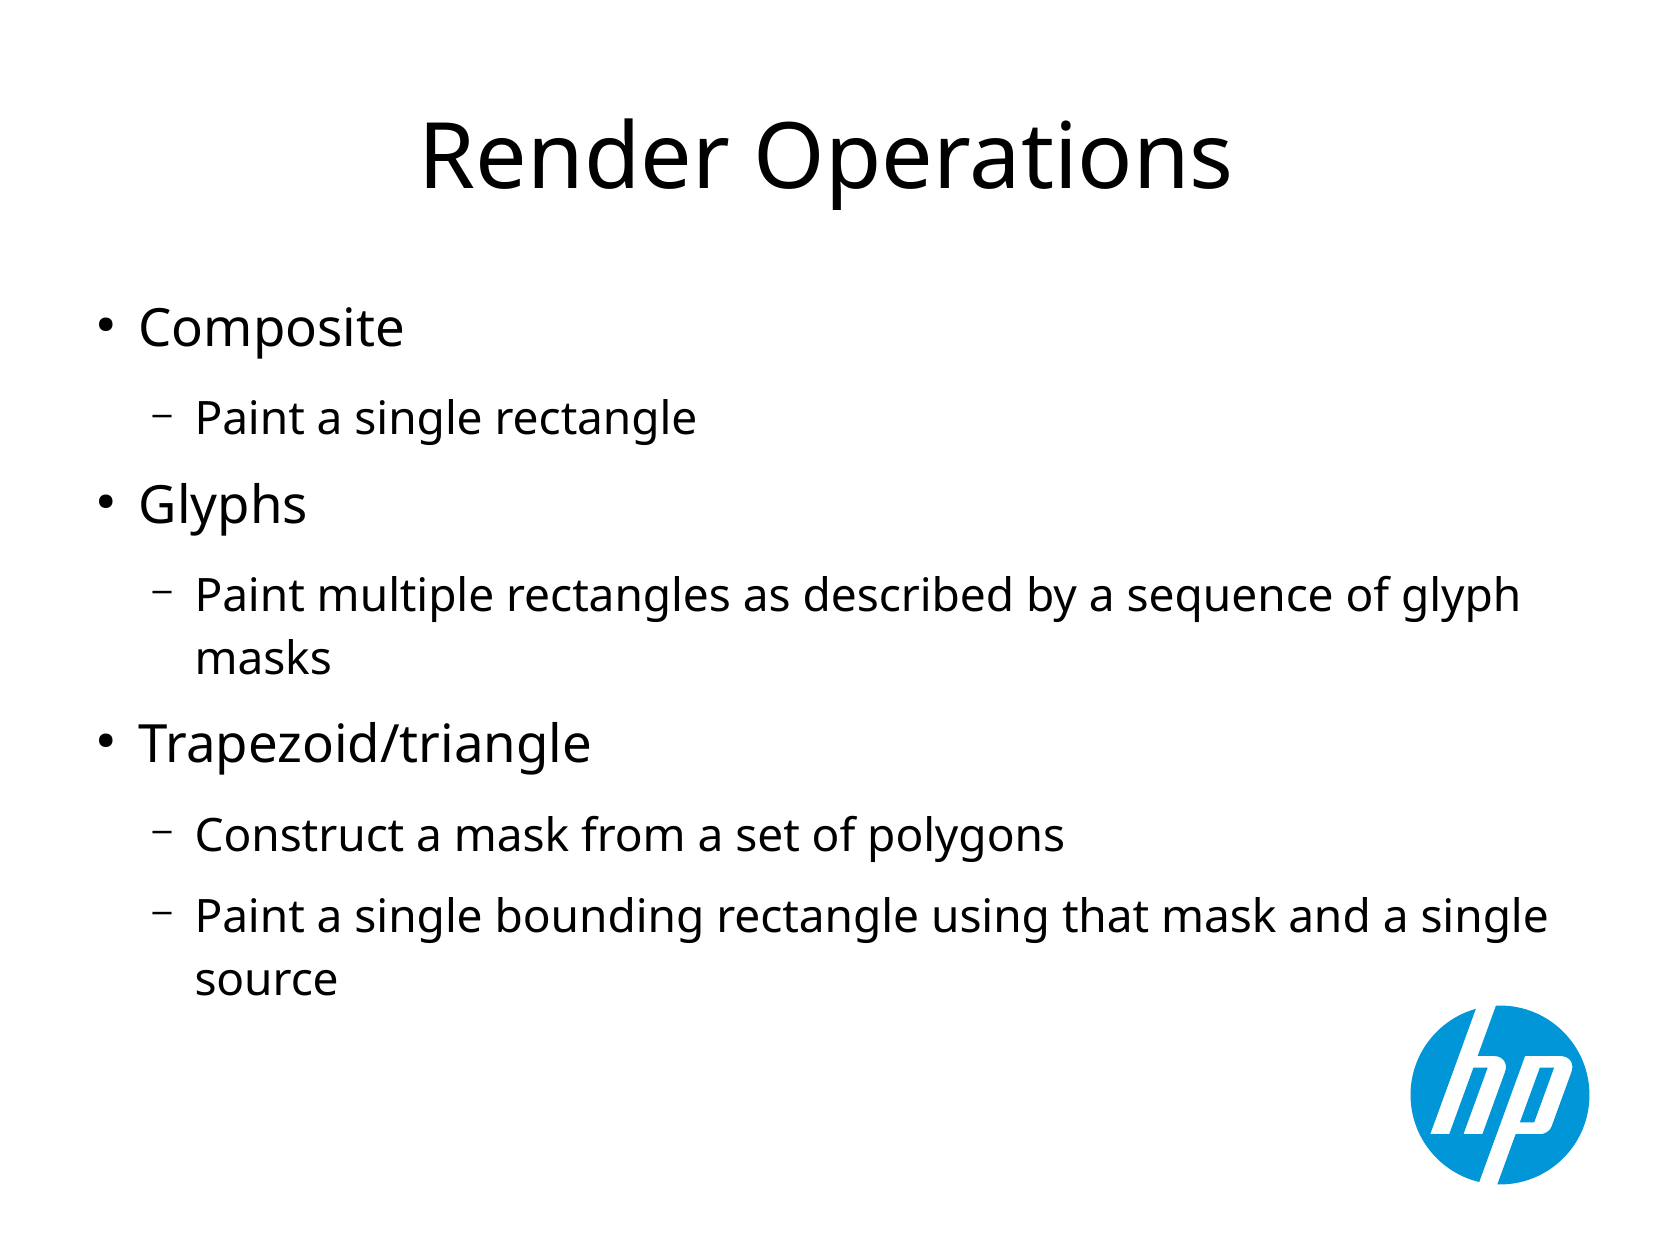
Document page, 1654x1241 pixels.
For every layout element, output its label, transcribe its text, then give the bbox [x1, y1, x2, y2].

title Render Operations [82, 49, 1571, 257]
list Composite Paint a single rectangle Glyphs Paint multiple rectangles as described by a sequence of glyph masks Trapezoid/triangle Construct a mask from a set of polygons Paint a single bounding rectangle using that mask and a single source [82, 290, 1571, 1010]
